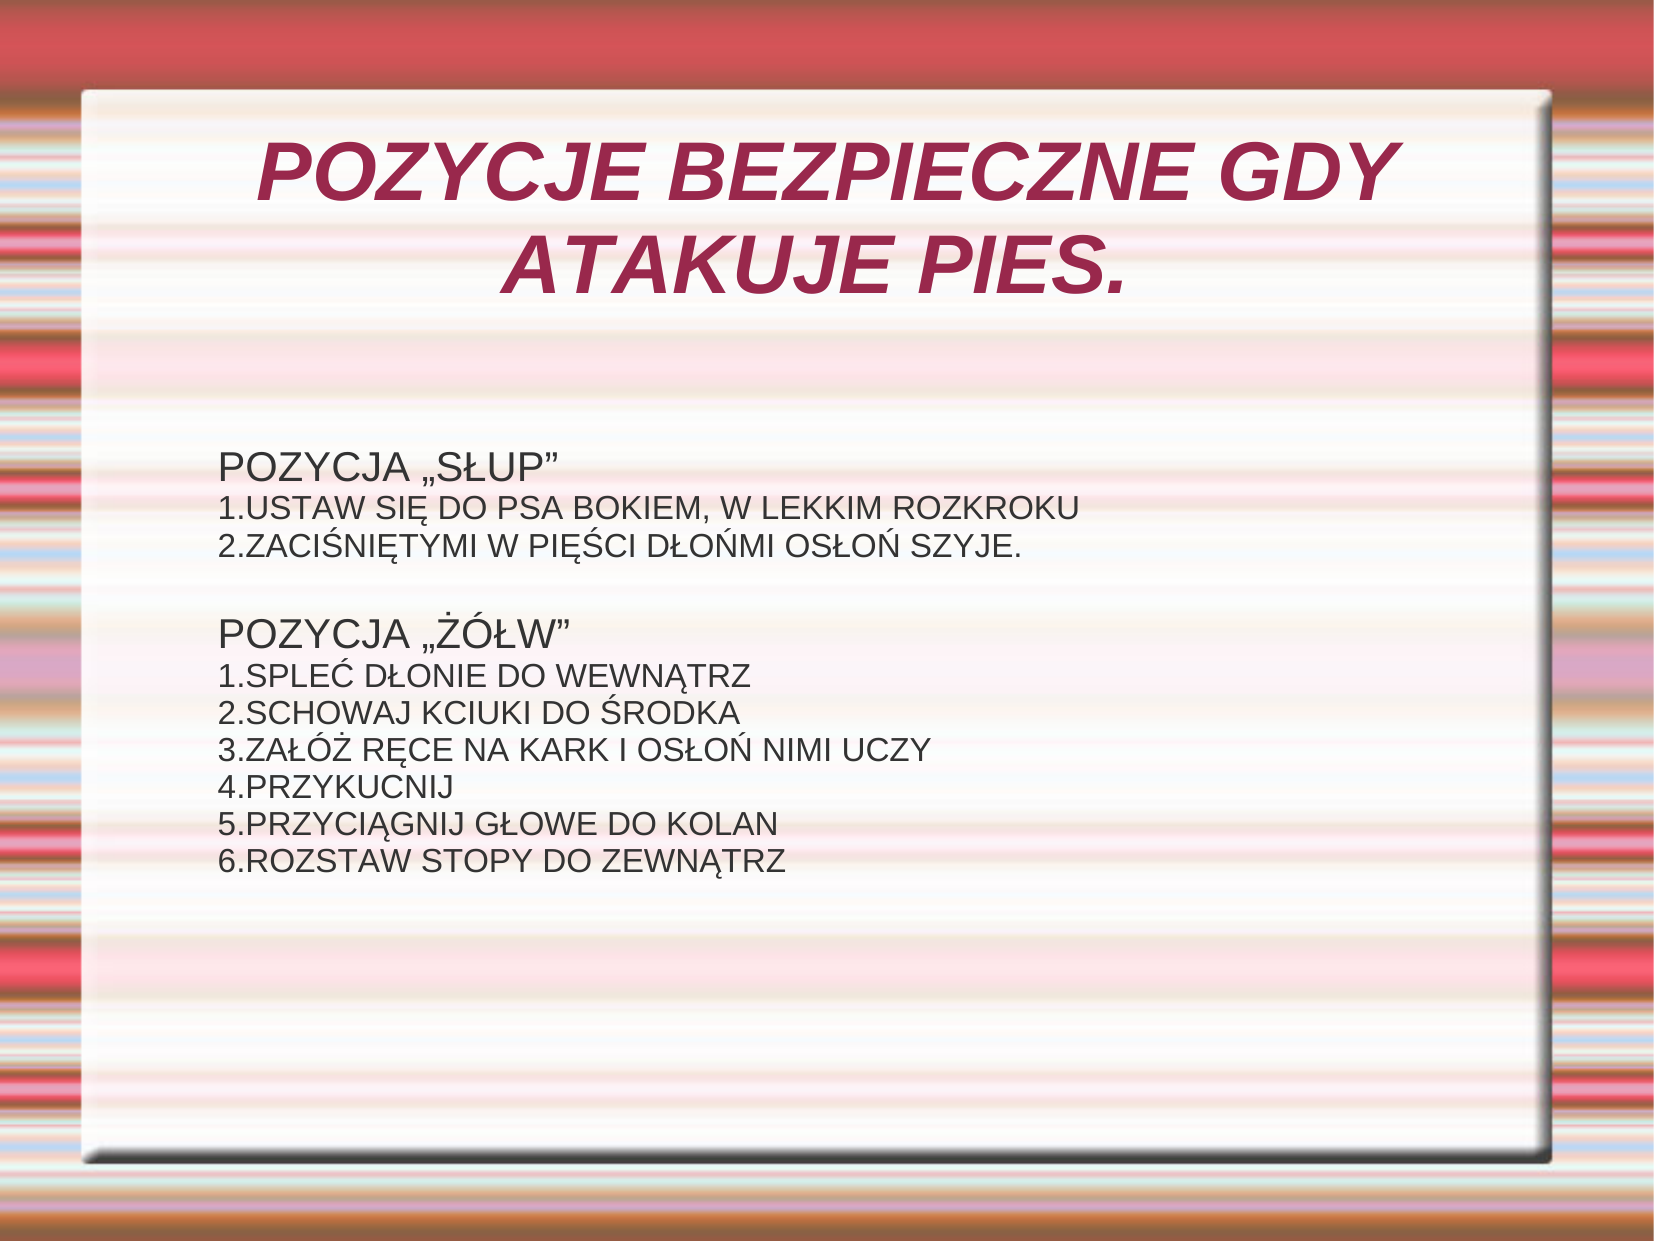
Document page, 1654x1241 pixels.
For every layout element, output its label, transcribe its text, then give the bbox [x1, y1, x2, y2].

picture [0, 0, 1654, 1241]
title POZYCJE BEZPIECZNE GDY ATAKUJE PIES. [121, 114, 1534, 322]
list POZYCJA „SŁUP” 1.USTAW SIĘ DO PSA BOKIEM, W LEKKIM ROZKROKU 2.ZACIŚNIĘTYMI W PIĘŚCI DŁOŃMI OSŁOŃ SZYJE. POZYCJA „ŻÓŁW” 1.SPLEĆ DŁONIE DO WEWNĄTRZ 2.SCHOWAJ KCIUKI DO ŚRODKA 3.ZAŁÓŻ RĘCE NA KARK I OSŁOŃ NIMI UCZY 4.PRZYKUCNIJ 5.PRZYCIĄGNIJ GŁOWE DO KOLAN 6.ROZSTAW STOPY DO ZEWNĄTRZ [134, 350, 1516, 1133]
